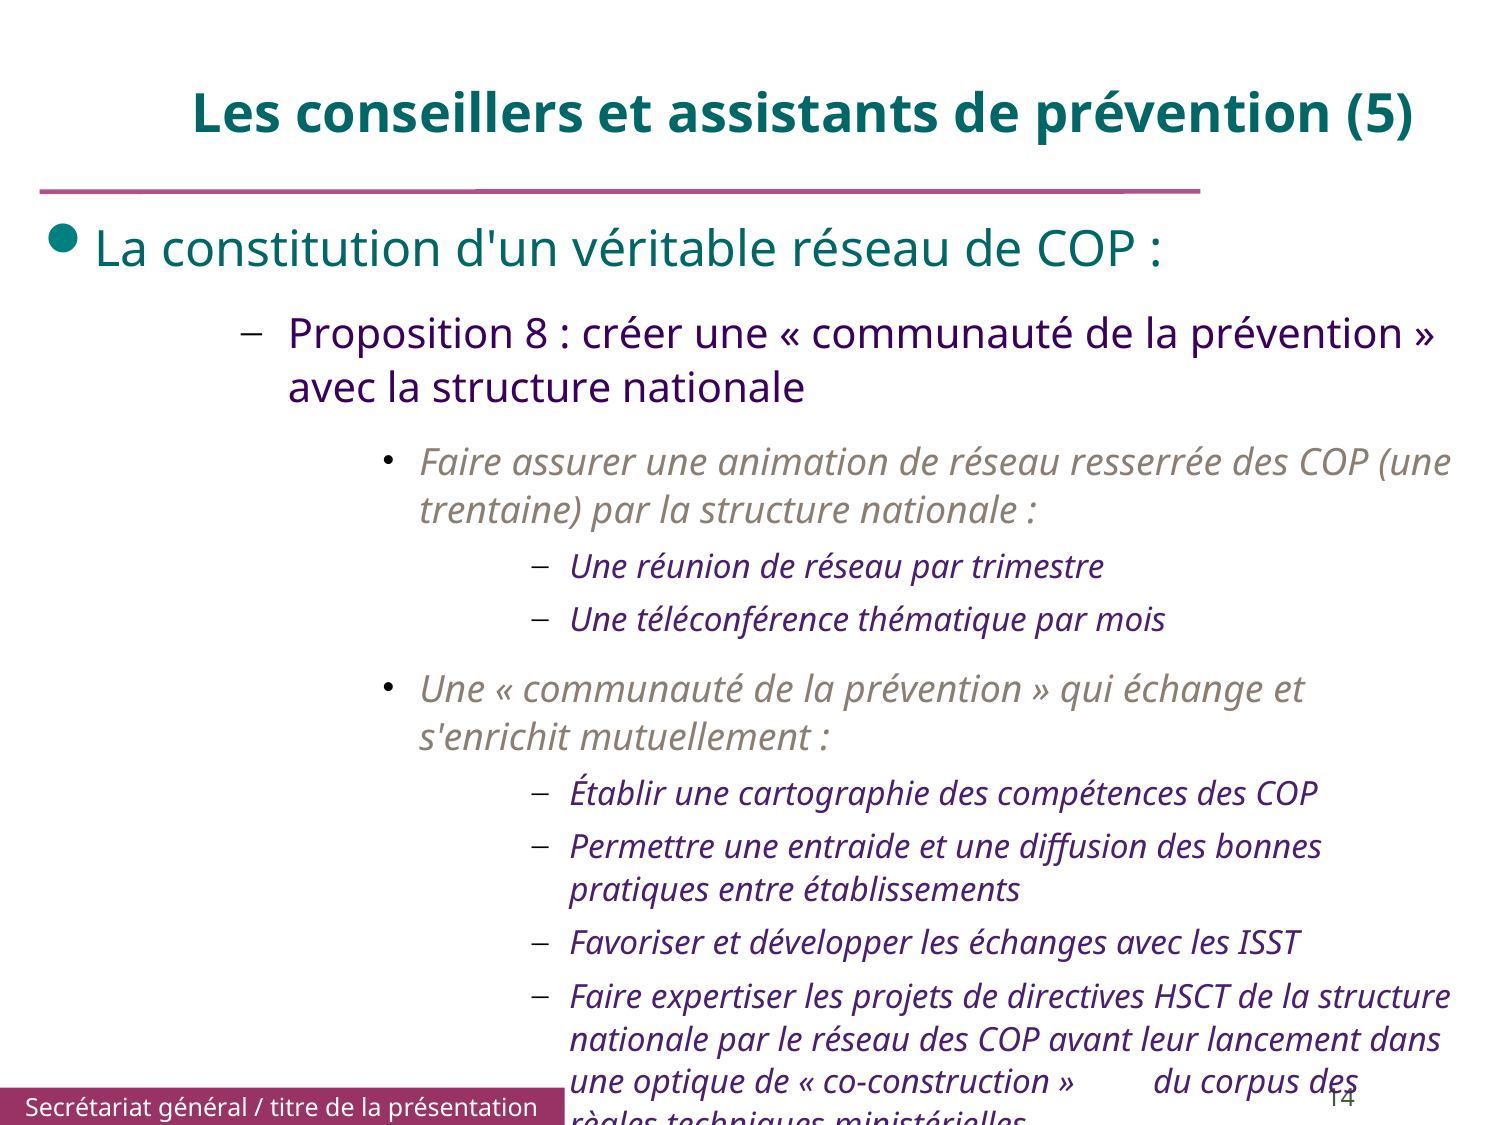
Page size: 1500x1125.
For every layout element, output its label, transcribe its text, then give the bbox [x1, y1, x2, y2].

title Les conseillers et assistants de prévention (5) [176, 64, 1489, 154]
list La constitution d'un véritable réseau de COP : Proposition 8 : créer une « communauté de la prévention » avec la structure nationale Faire assurer une animation de réseau resserrée des COP (une trentaine) par la structure nationale : Une réunion de réseau par trimestre Une téléconférence thématique par mois Une « communauté de la prévention » qui échange et s'enrichit mutuellement : Établir une cartographie des compétences des COP Permettre une entraide et une diffusion des bonnes pratiques entre établissements Favoriser et développer les échanges avec les ISST Faire expertiser les projets de directives HSCT de la structure nationale par le réseau des COP avant leur lancement dans une optique de « co-construction » du corpus des règles techniques ministérielles [29, 206, 1469, 1091]
